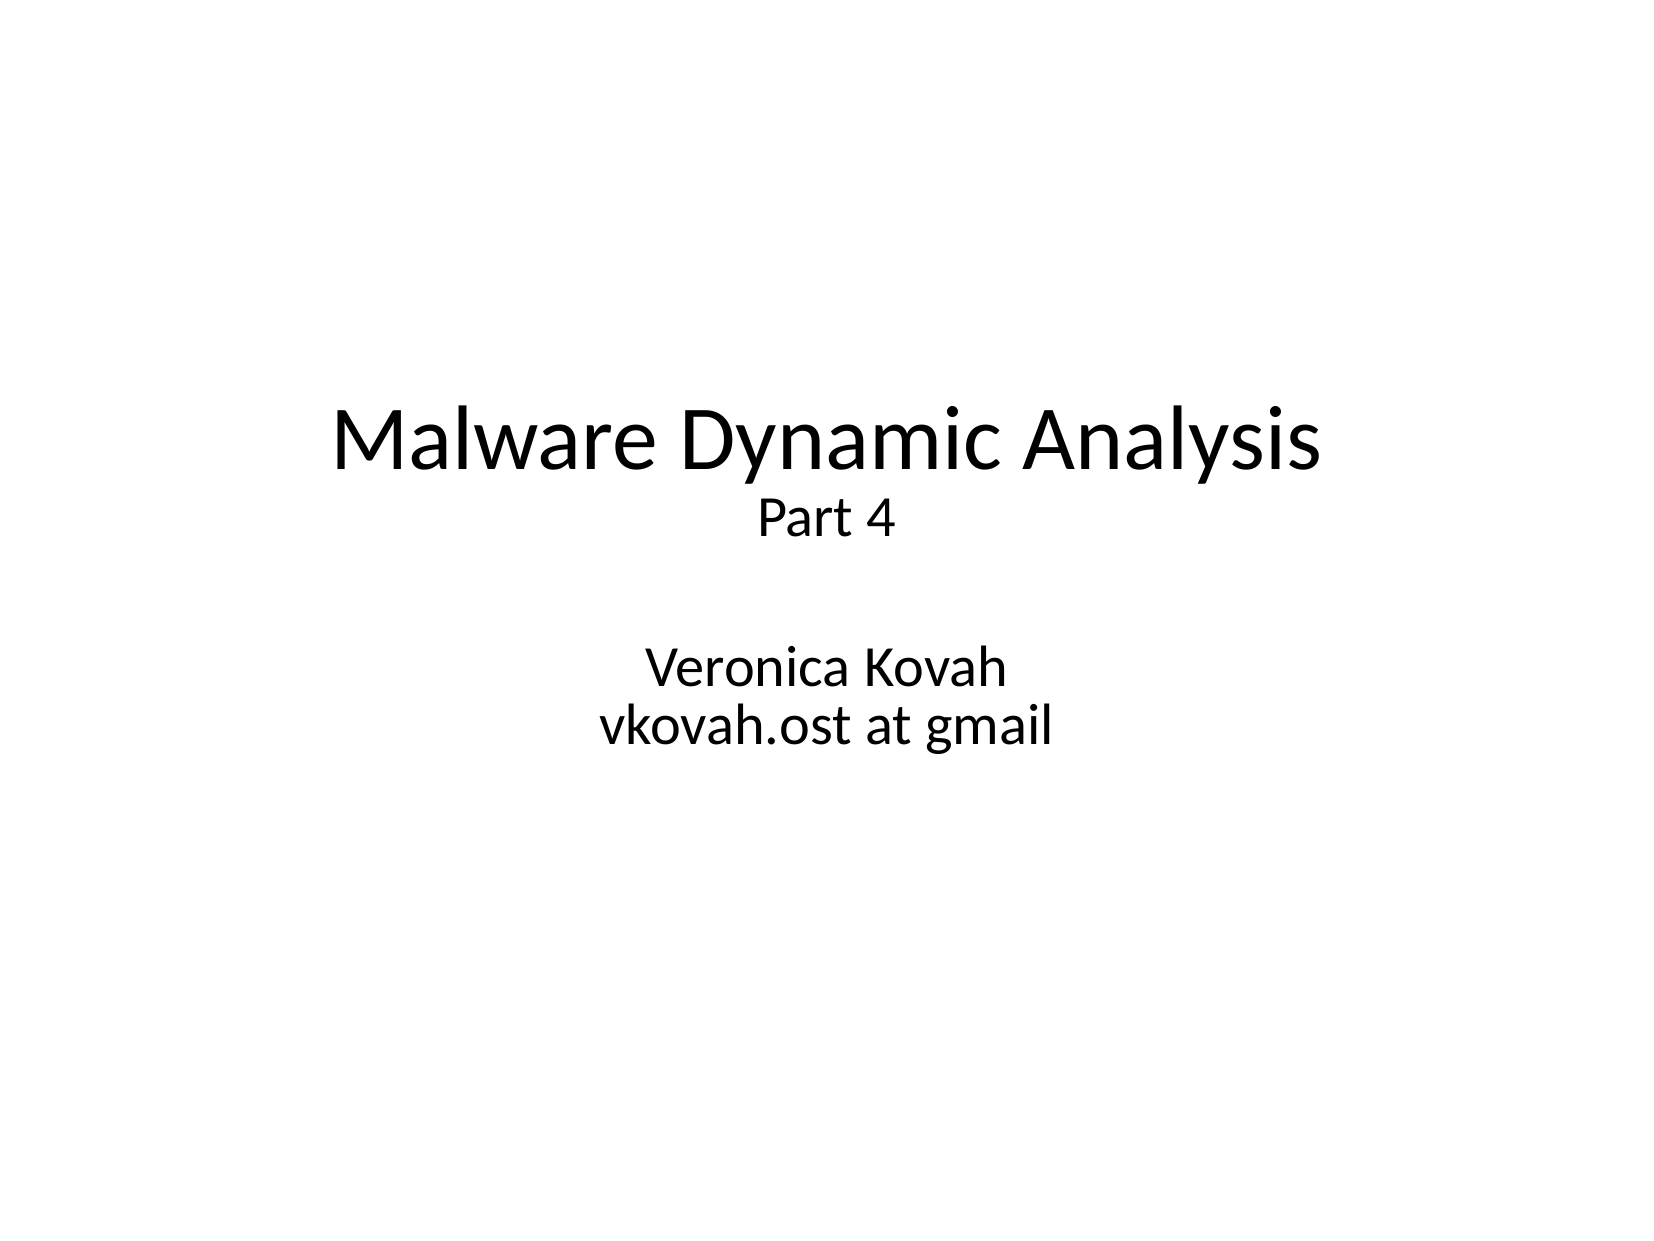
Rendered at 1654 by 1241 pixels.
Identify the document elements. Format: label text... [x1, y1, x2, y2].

subtitle Malware Dynamic Analysis Part 4 Veronica Kovah vkovah.ost at gmail [82, 49, 1571, 1110]
